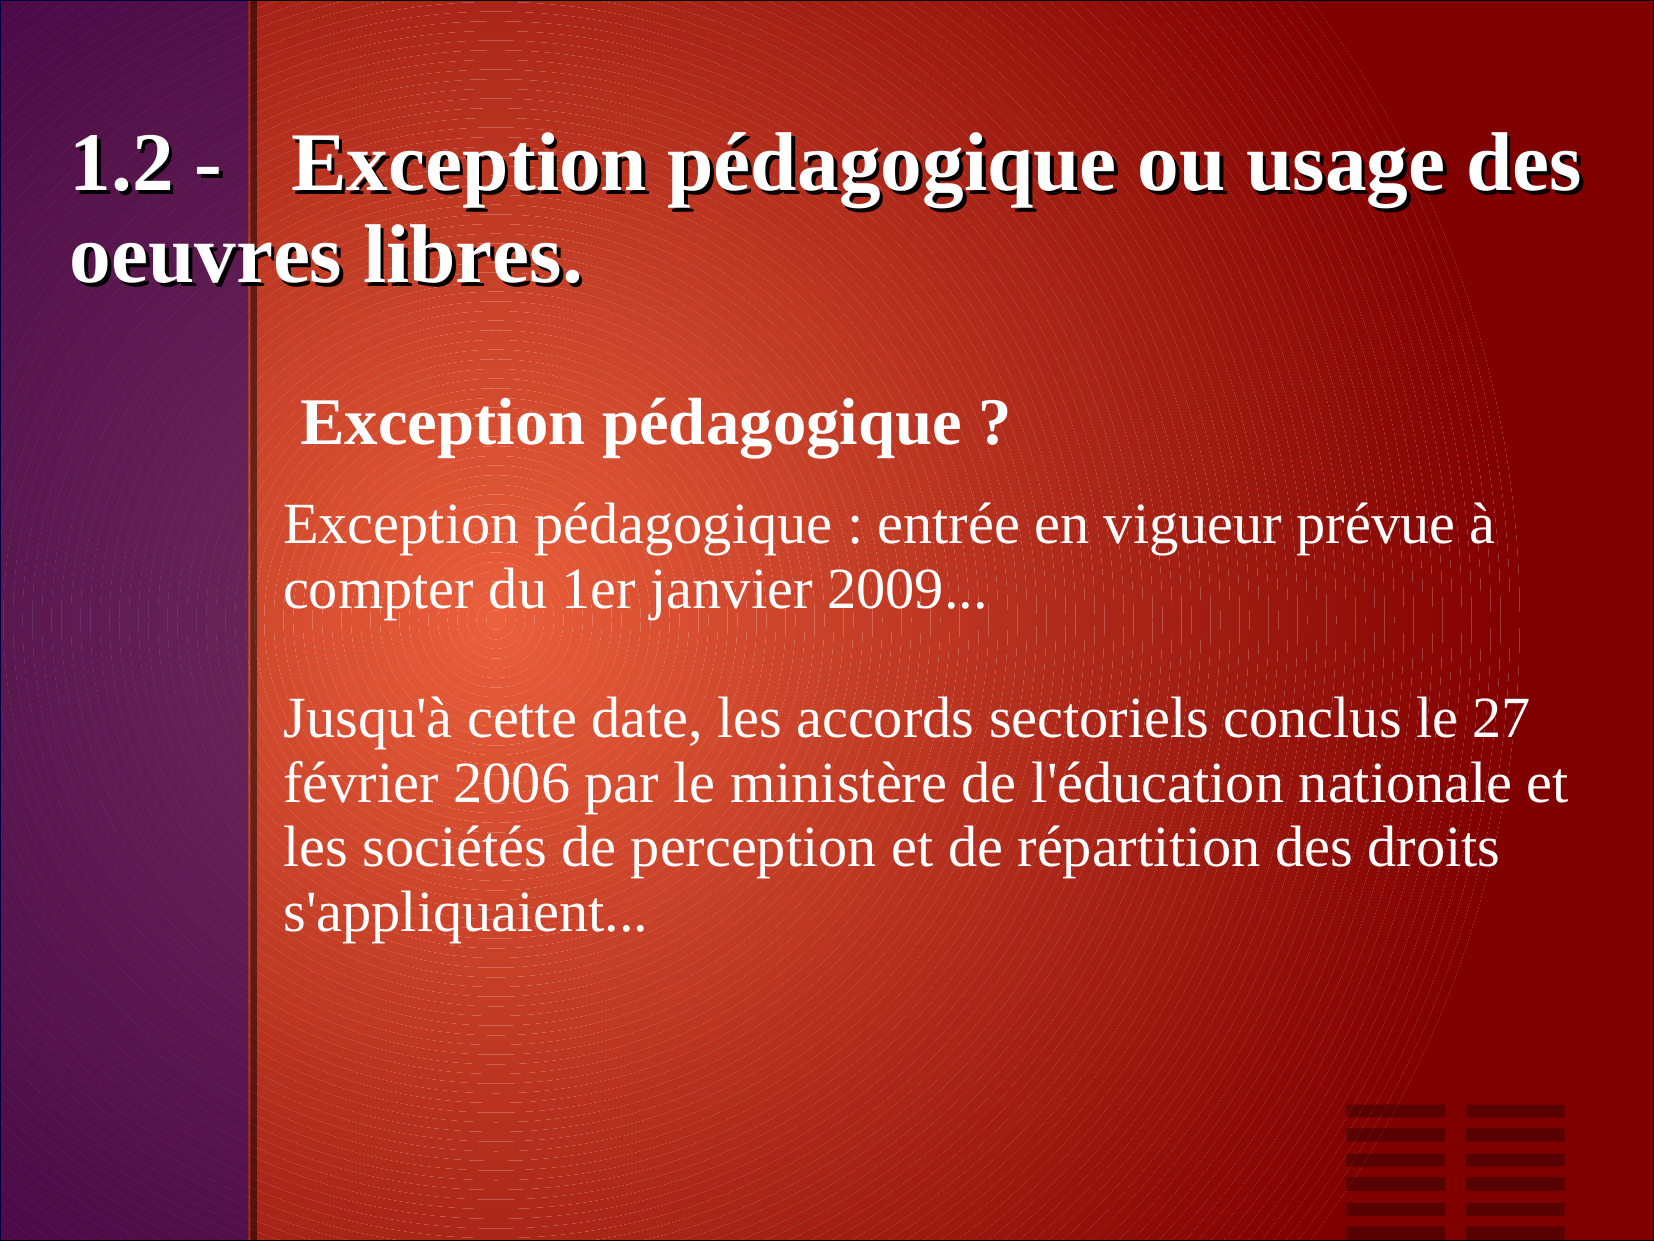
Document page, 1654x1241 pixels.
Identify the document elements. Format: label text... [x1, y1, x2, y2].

title 1.2 - Exception pédagogique ou usage des oeuvres libres. [69, 104, 1604, 313]
text_box Exception pédagogique ? Exception pédagogique : entrée en vigueur prévue à compter du 1er janvier 2009... Jusqu'à cette date, les accords sectoriels conclus le 27 février 2006 par le ministère de l'éducation nationale et les sociétés de perception et de répartition des droits s'appliquaient... [283, 385, 1596, 1184]
